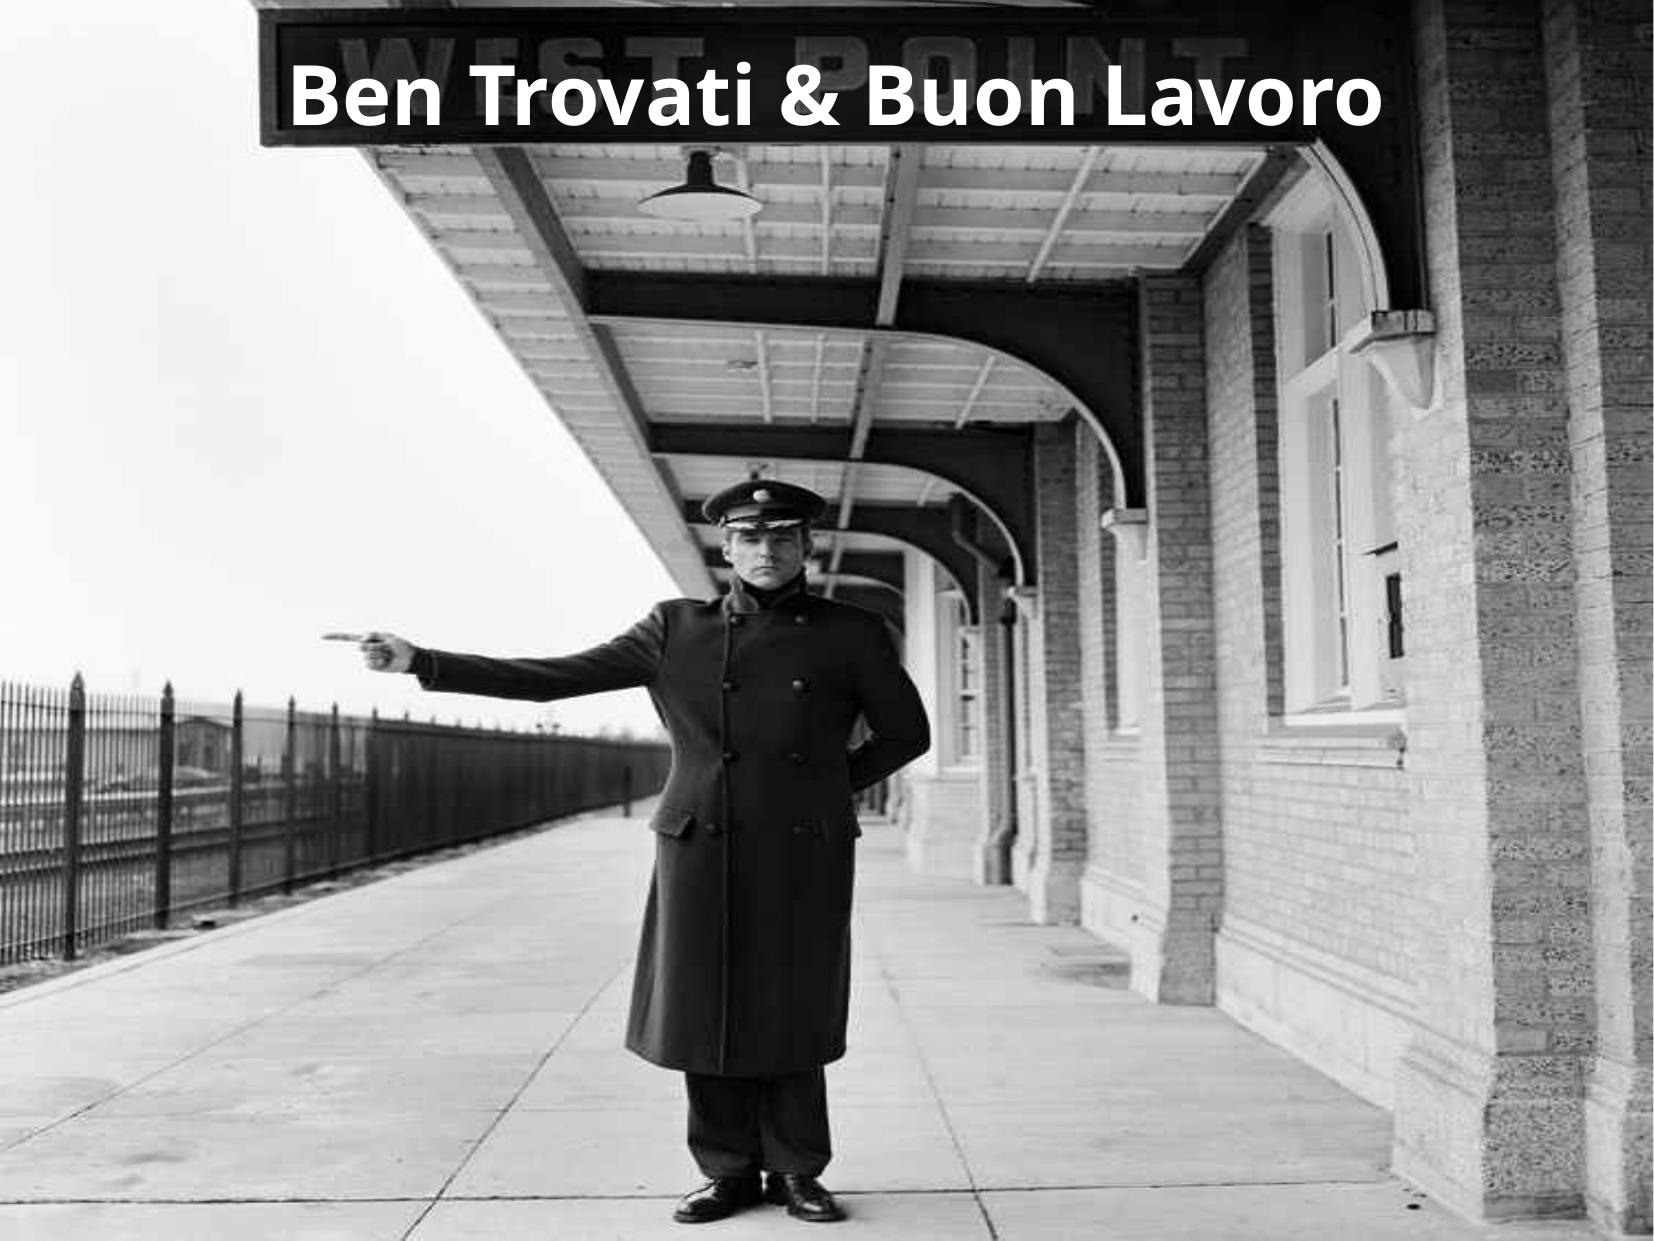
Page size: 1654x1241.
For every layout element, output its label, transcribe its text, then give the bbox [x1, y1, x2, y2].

picture [0, 0, 1654, 1241]
text_box Ben Trovati & Buon Lavoro [271, 28, 1453, 154]
